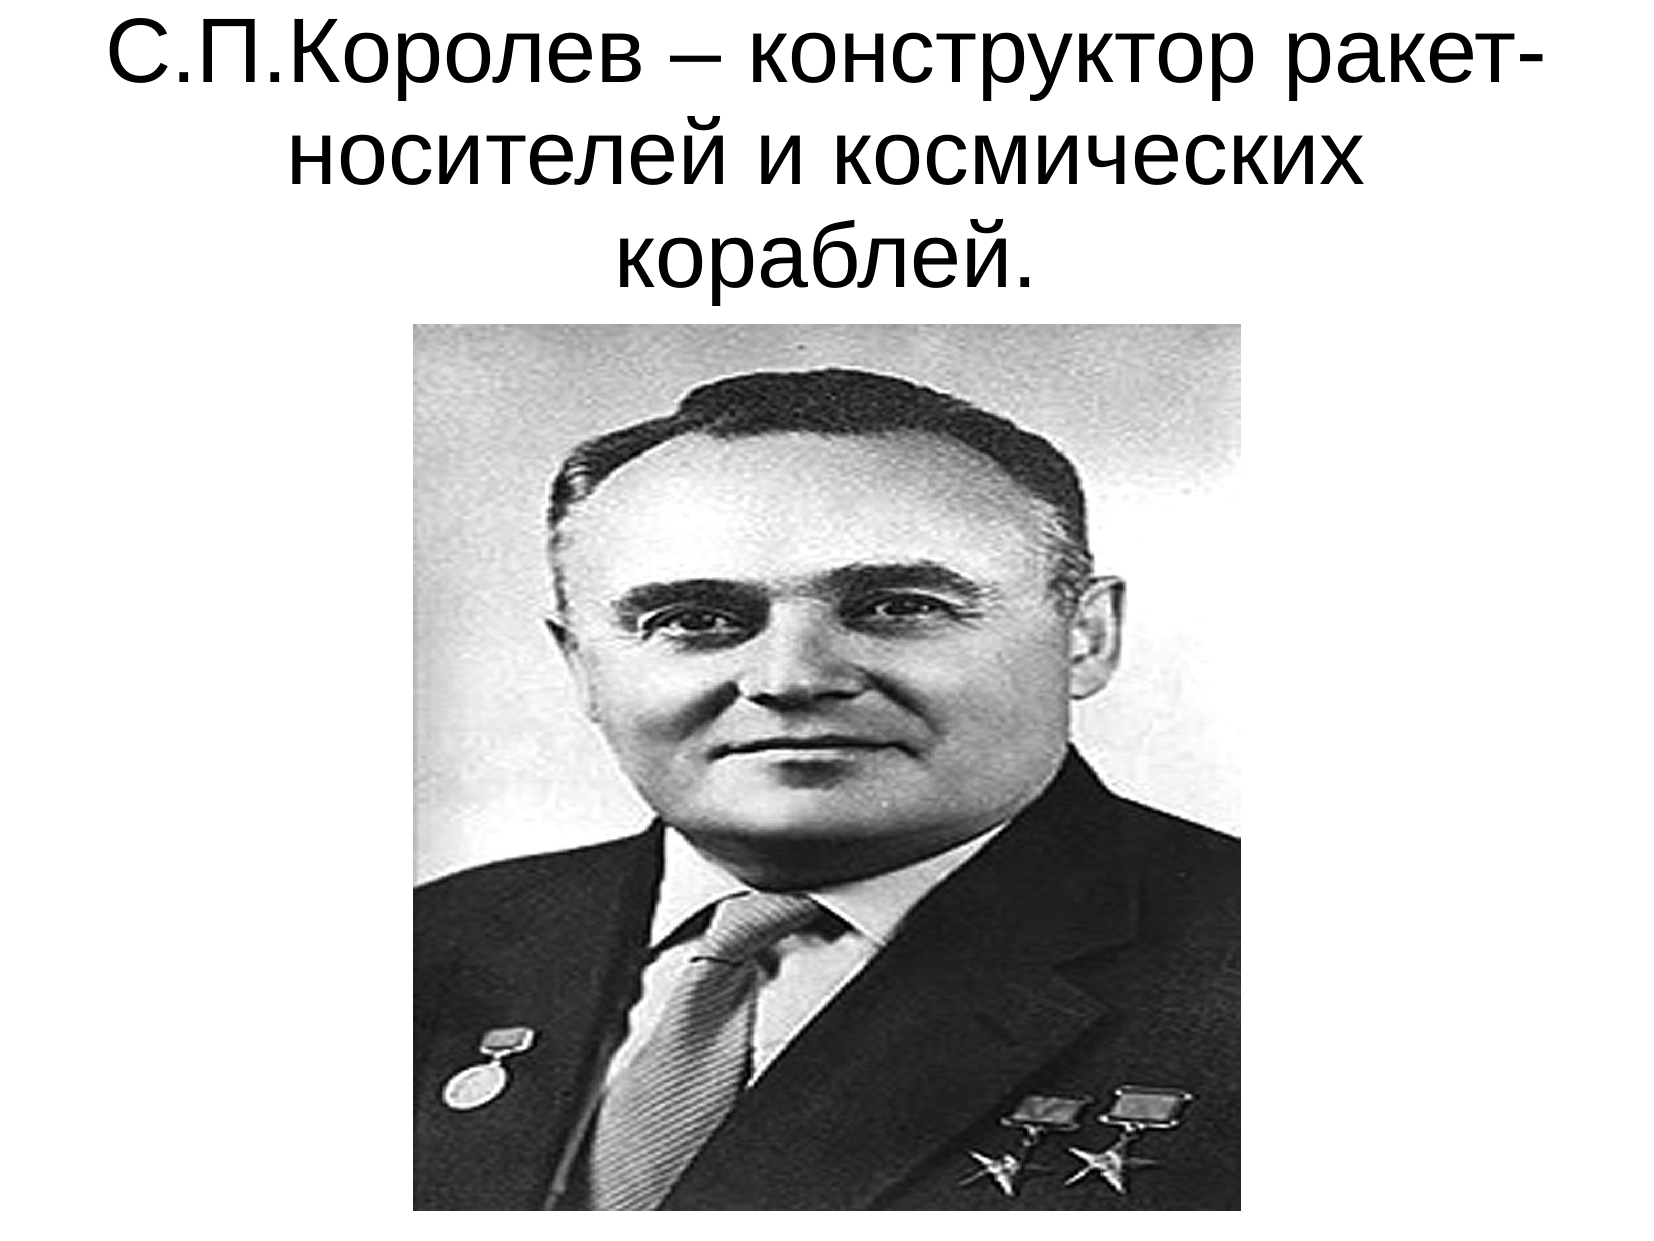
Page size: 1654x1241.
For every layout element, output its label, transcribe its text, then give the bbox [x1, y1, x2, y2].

title С.П.Королев – конструктор ракет-носителей и космических кораблей. [82, 0, 1571, 307]
picture [413, 324, 1241, 1211]
